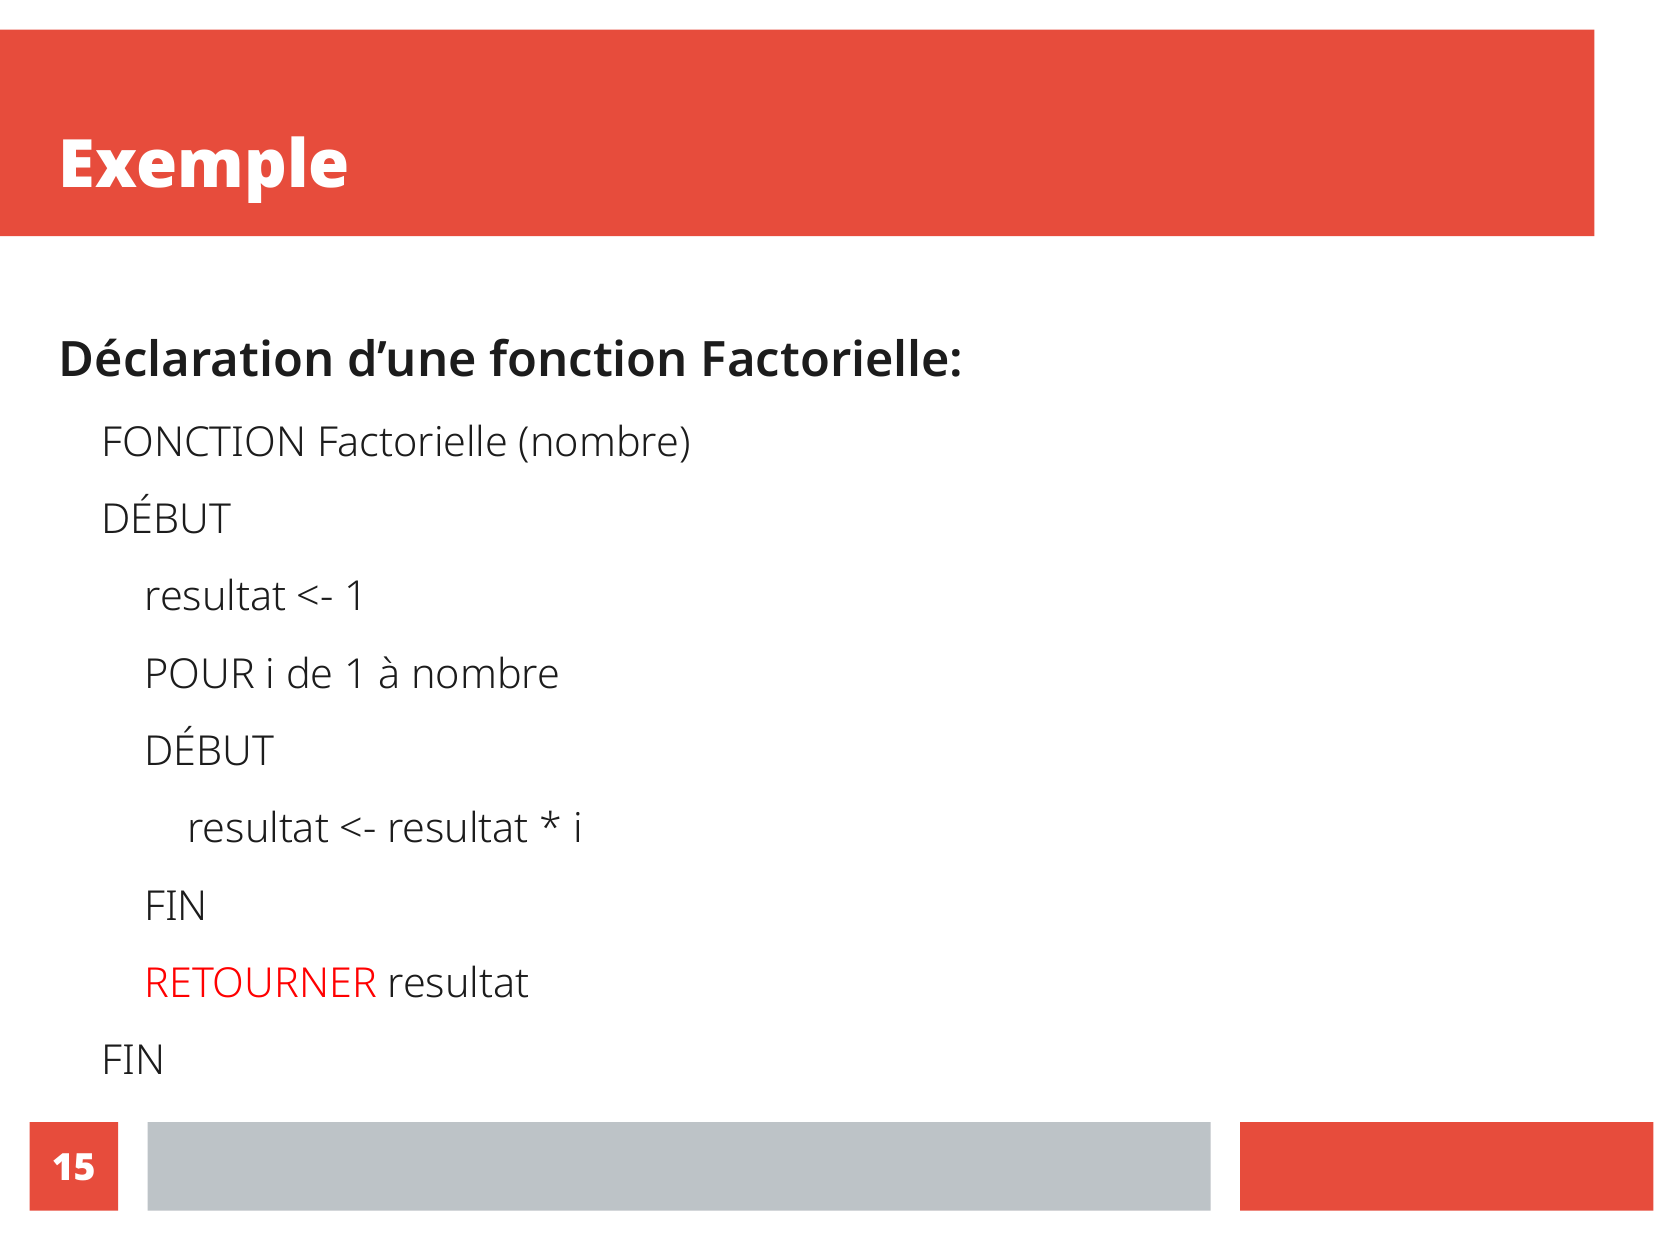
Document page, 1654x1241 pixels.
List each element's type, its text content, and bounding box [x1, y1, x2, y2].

title Exemple [59, 59, 1595, 207]
list Déclaration d’une fonction Factorielle: FONCTION Factorielle (nombre) DÉBUT resultat <- 1 POUR i de 1 à nombre DÉBUT resultat <- resultat * i FIN RETOURNER resultat FIN [59, 324, 1565, 1093]
